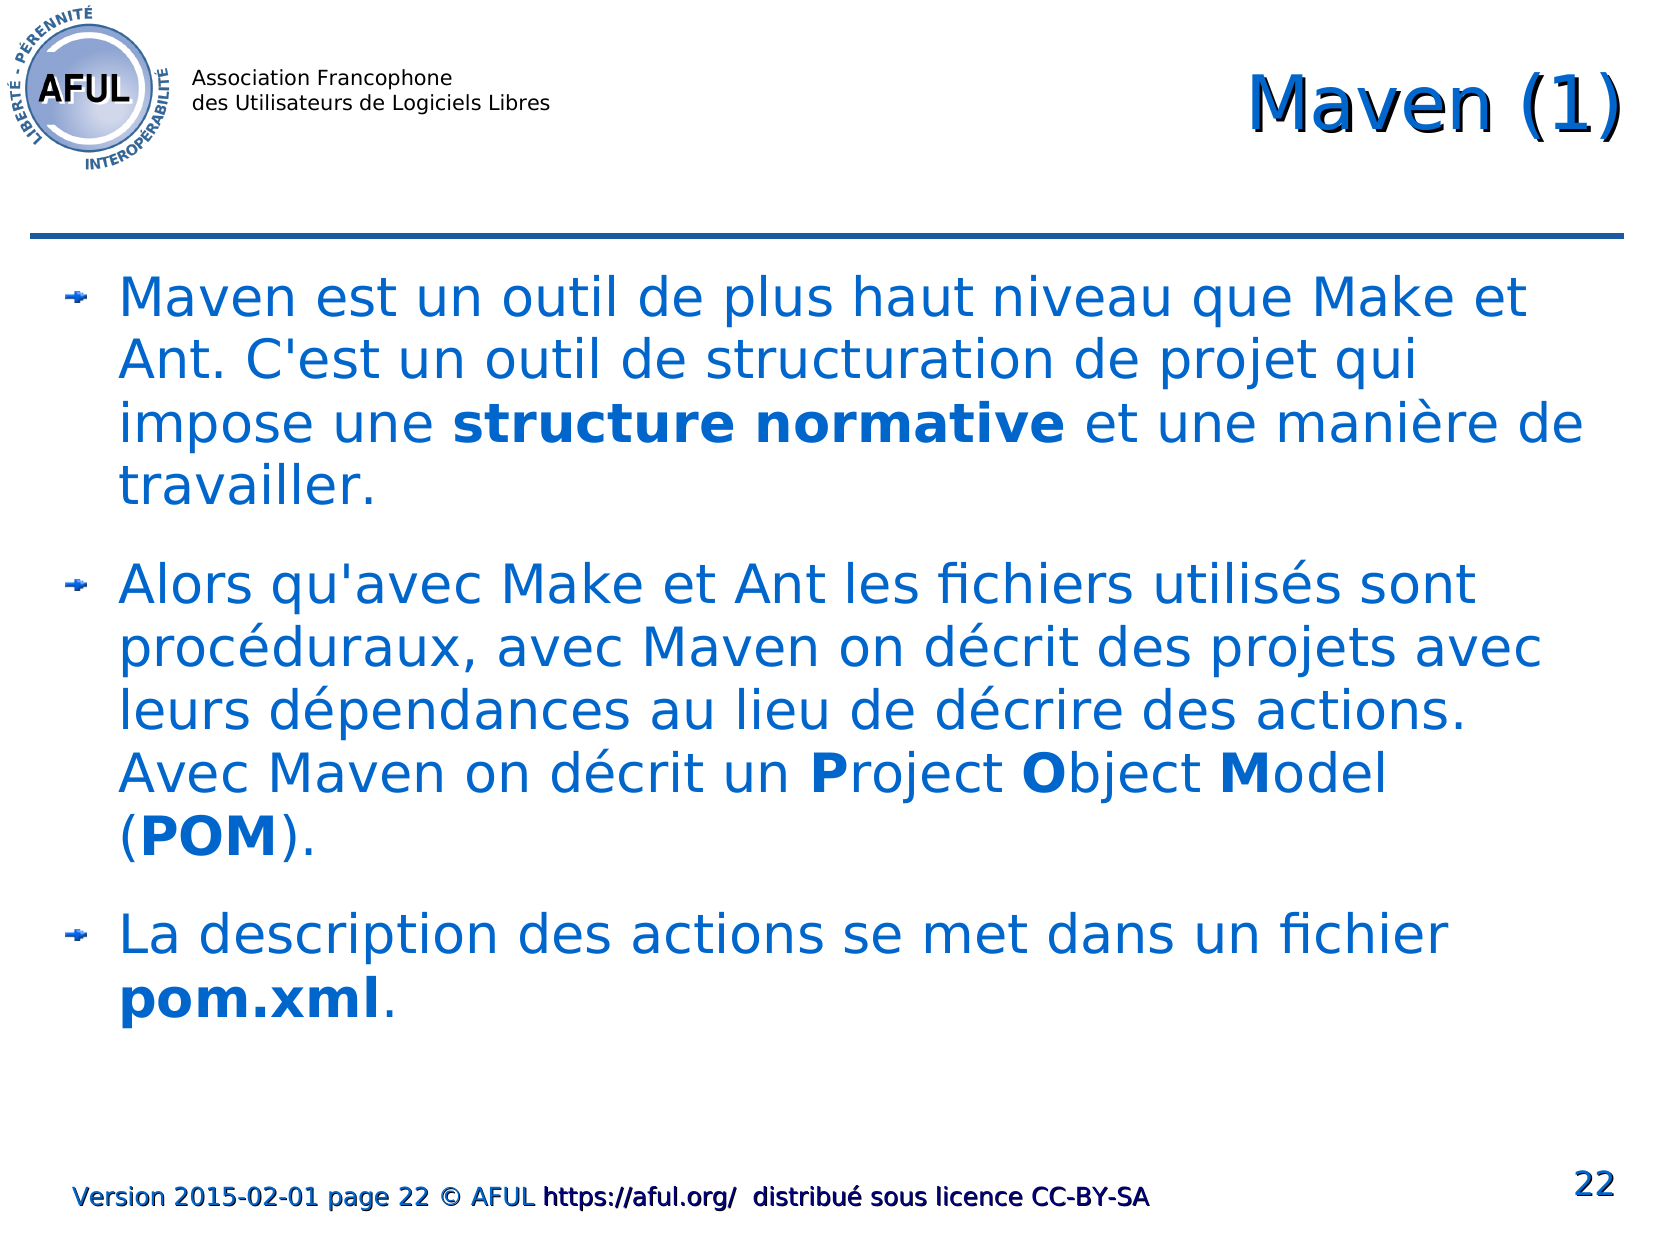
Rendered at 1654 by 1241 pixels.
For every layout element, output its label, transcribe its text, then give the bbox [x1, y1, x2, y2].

picture [0, 0, 178, 178]
list Maven est un outil de plus haut niveau que Make et Ant. C'est un outil de structuration de projet qui impose une structure normative et une manière de travailler. Alors qu'avec Make et Ant les fichiers utilisés sont procéduraux, avec Maven on décrit des projets avec leurs dépendances au lieu de décrire des actions. Avec Maven on décrit un Project Object Model (POM). La description des actions se met dans un fichier pom.xml. [47, 265, 1595, 1196]
title Maven (1) [501, 0, 1625, 207]
